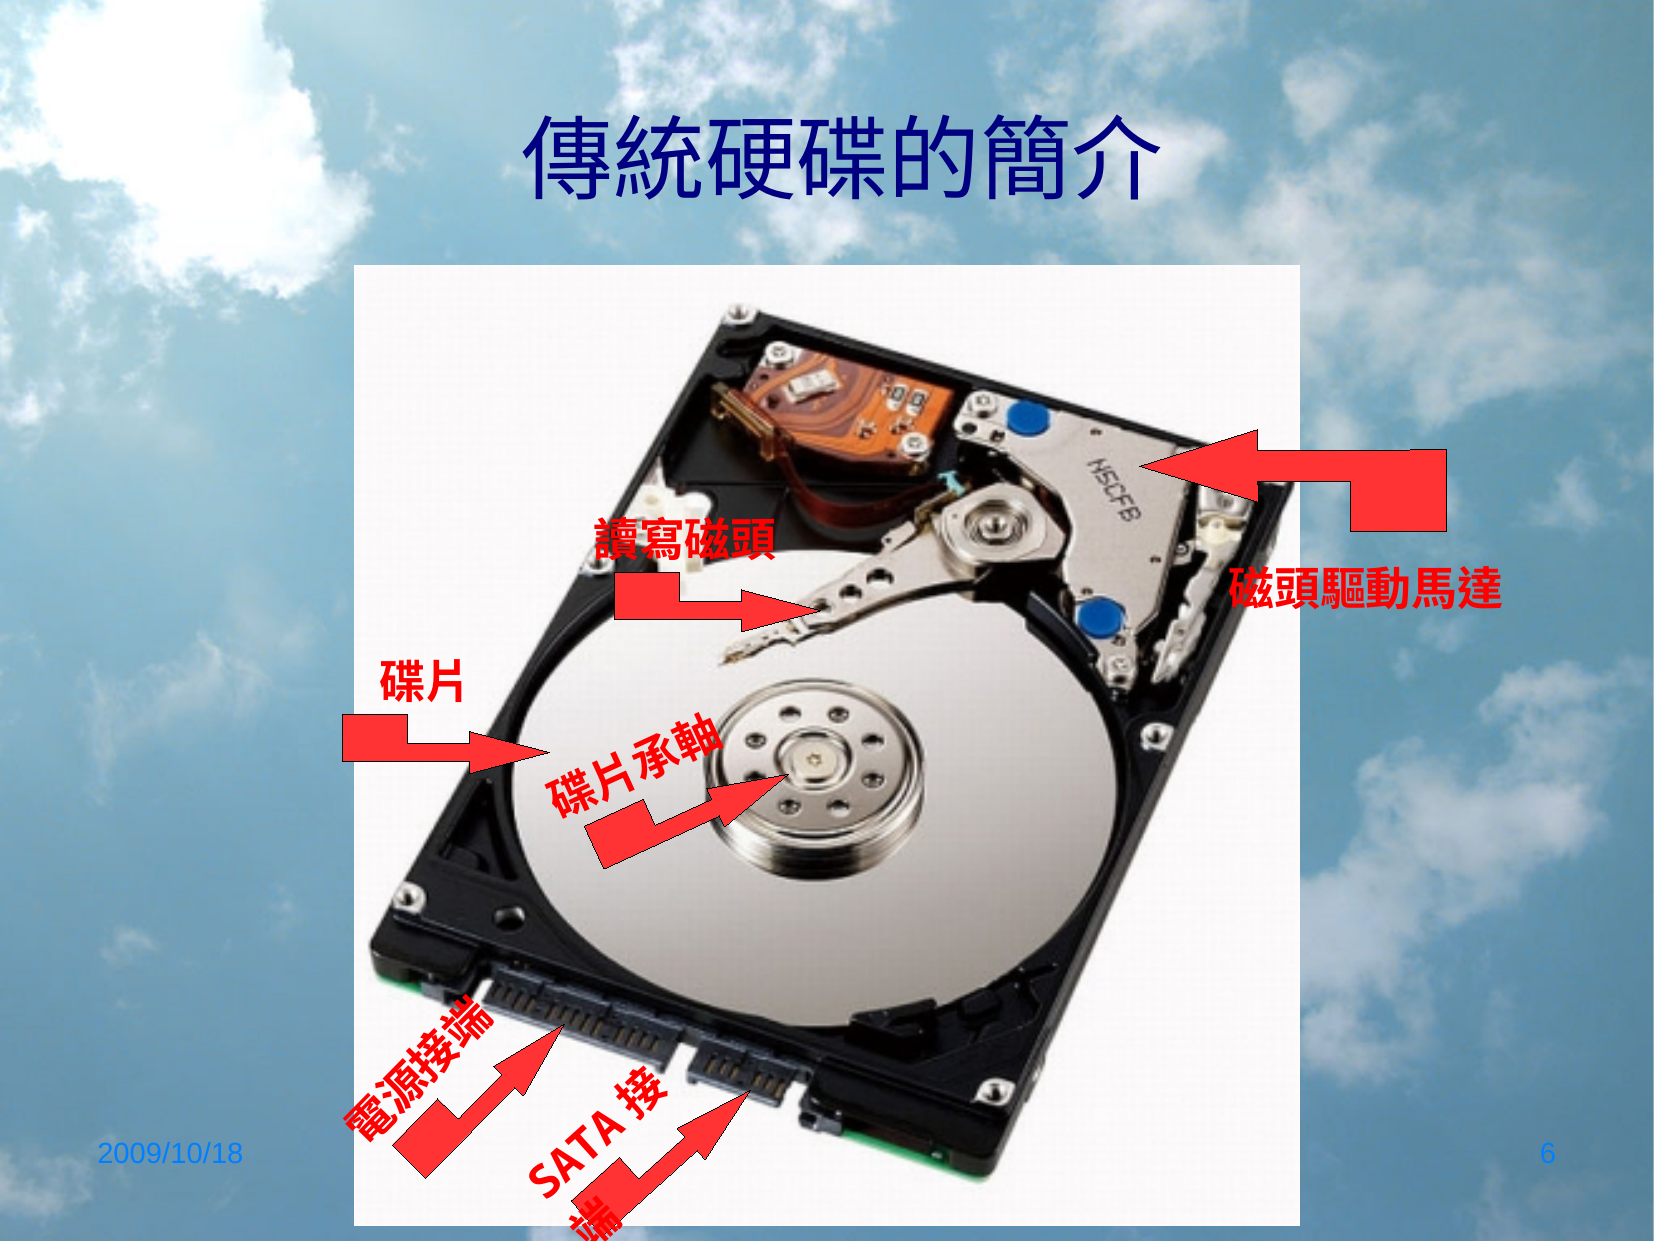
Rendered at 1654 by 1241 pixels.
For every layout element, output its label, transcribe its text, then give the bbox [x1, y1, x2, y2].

text_box 碟片 [307, 637, 544, 708]
text_box [604, 1222, 612, 1230]
text_box [1139, 429, 1447, 532]
text_box [392, 1024, 565, 1179]
text_box [571, 1090, 751, 1221]
text_box 磁頭驅動馬達 [1214, 544, 1554, 688]
text_box 電源接端 [312, 948, 528, 1166]
text_box [600, 1227, 606, 1234]
text_box 讀寫磁頭 [578, 496, 815, 566]
picture [0, 0, 1654, 1241]
text_box [342, 714, 550, 774]
text_box [614, 572, 821, 632]
text_box [609, 1218, 616, 1226]
text_box 碟片承軸 [520, 672, 764, 835]
title 傳統硬碟的簡介 [82, 56, 1571, 249]
text_box SATA接端 [493, 1009, 716, 1220]
text_box [584, 774, 789, 869]
